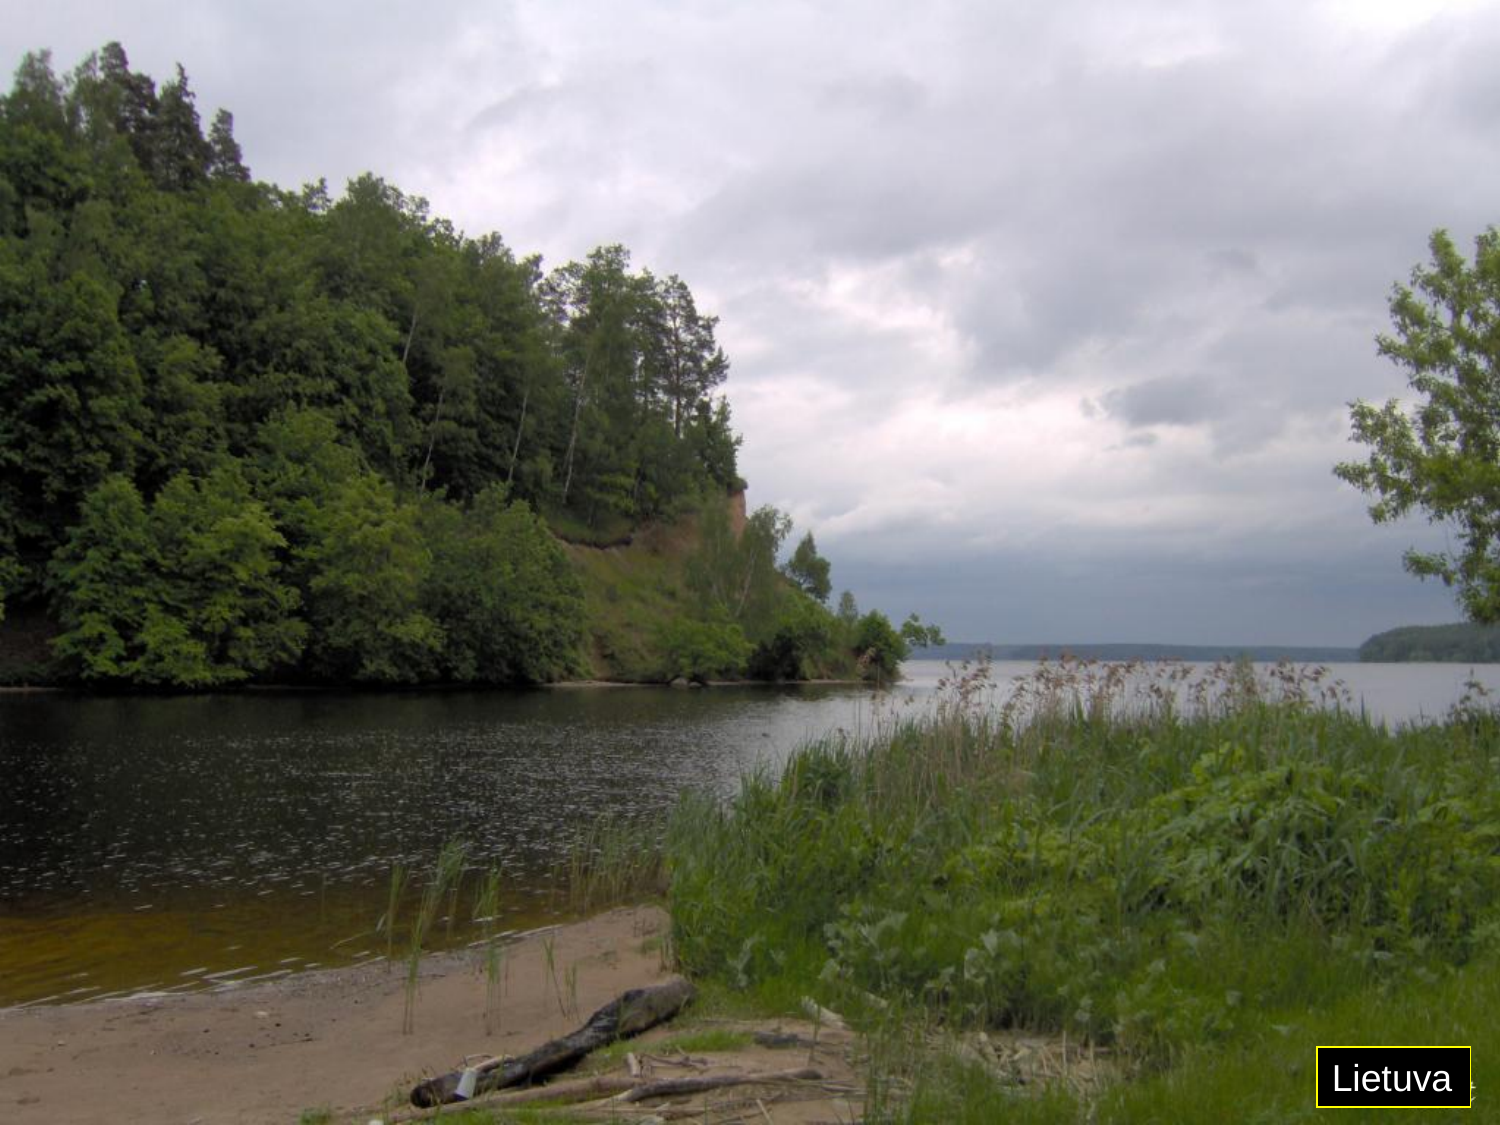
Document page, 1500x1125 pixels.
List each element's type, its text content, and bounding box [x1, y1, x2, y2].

text_box Lietuva [1317, 1047, 1470, 1107]
picture [0, 0, 1500, 1125]
